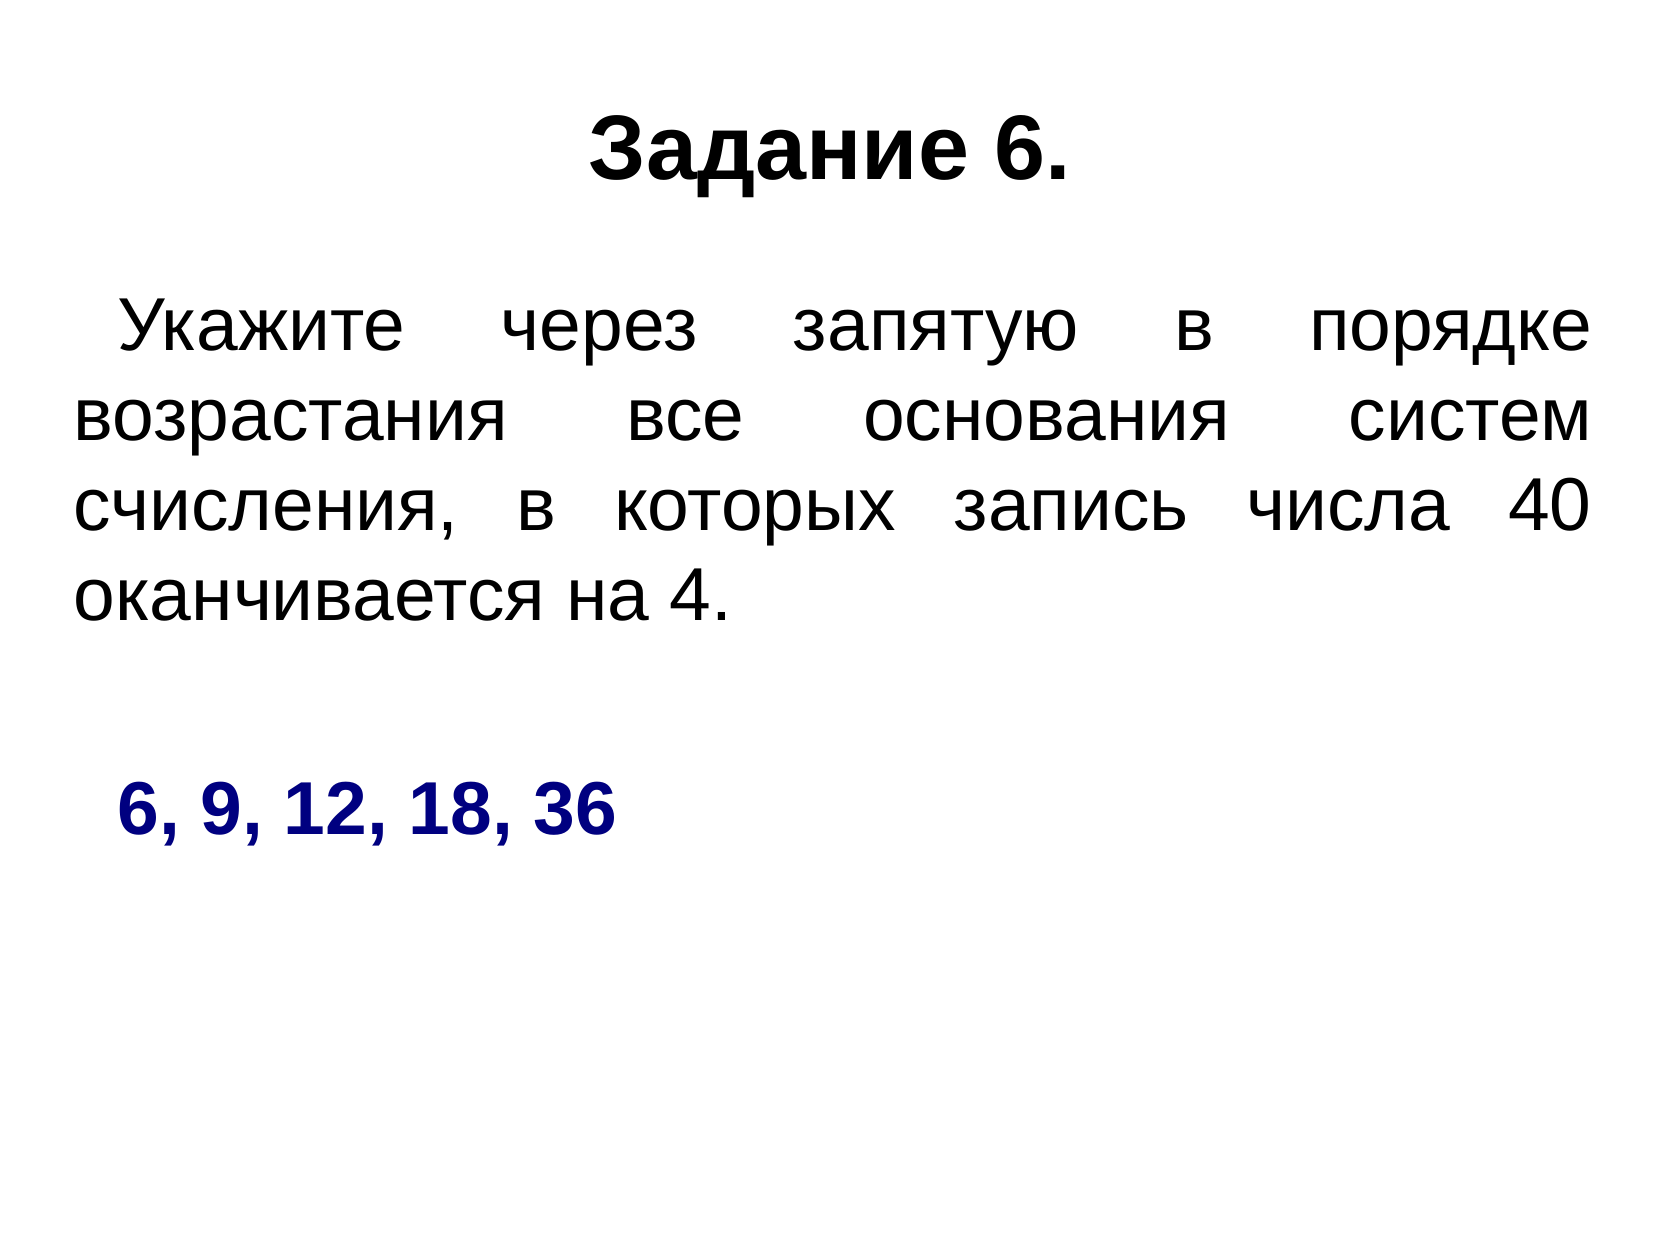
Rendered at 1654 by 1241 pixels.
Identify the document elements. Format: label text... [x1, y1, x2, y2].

text_box Укажите через запятую в порядке возрастания все основания систем счисления, в которых запись числа 40 оканчивается на 4. 6, 9, 12, 18, 36 [58, 268, 1609, 1194]
title Задание 6. [82, 68, 1571, 268]
